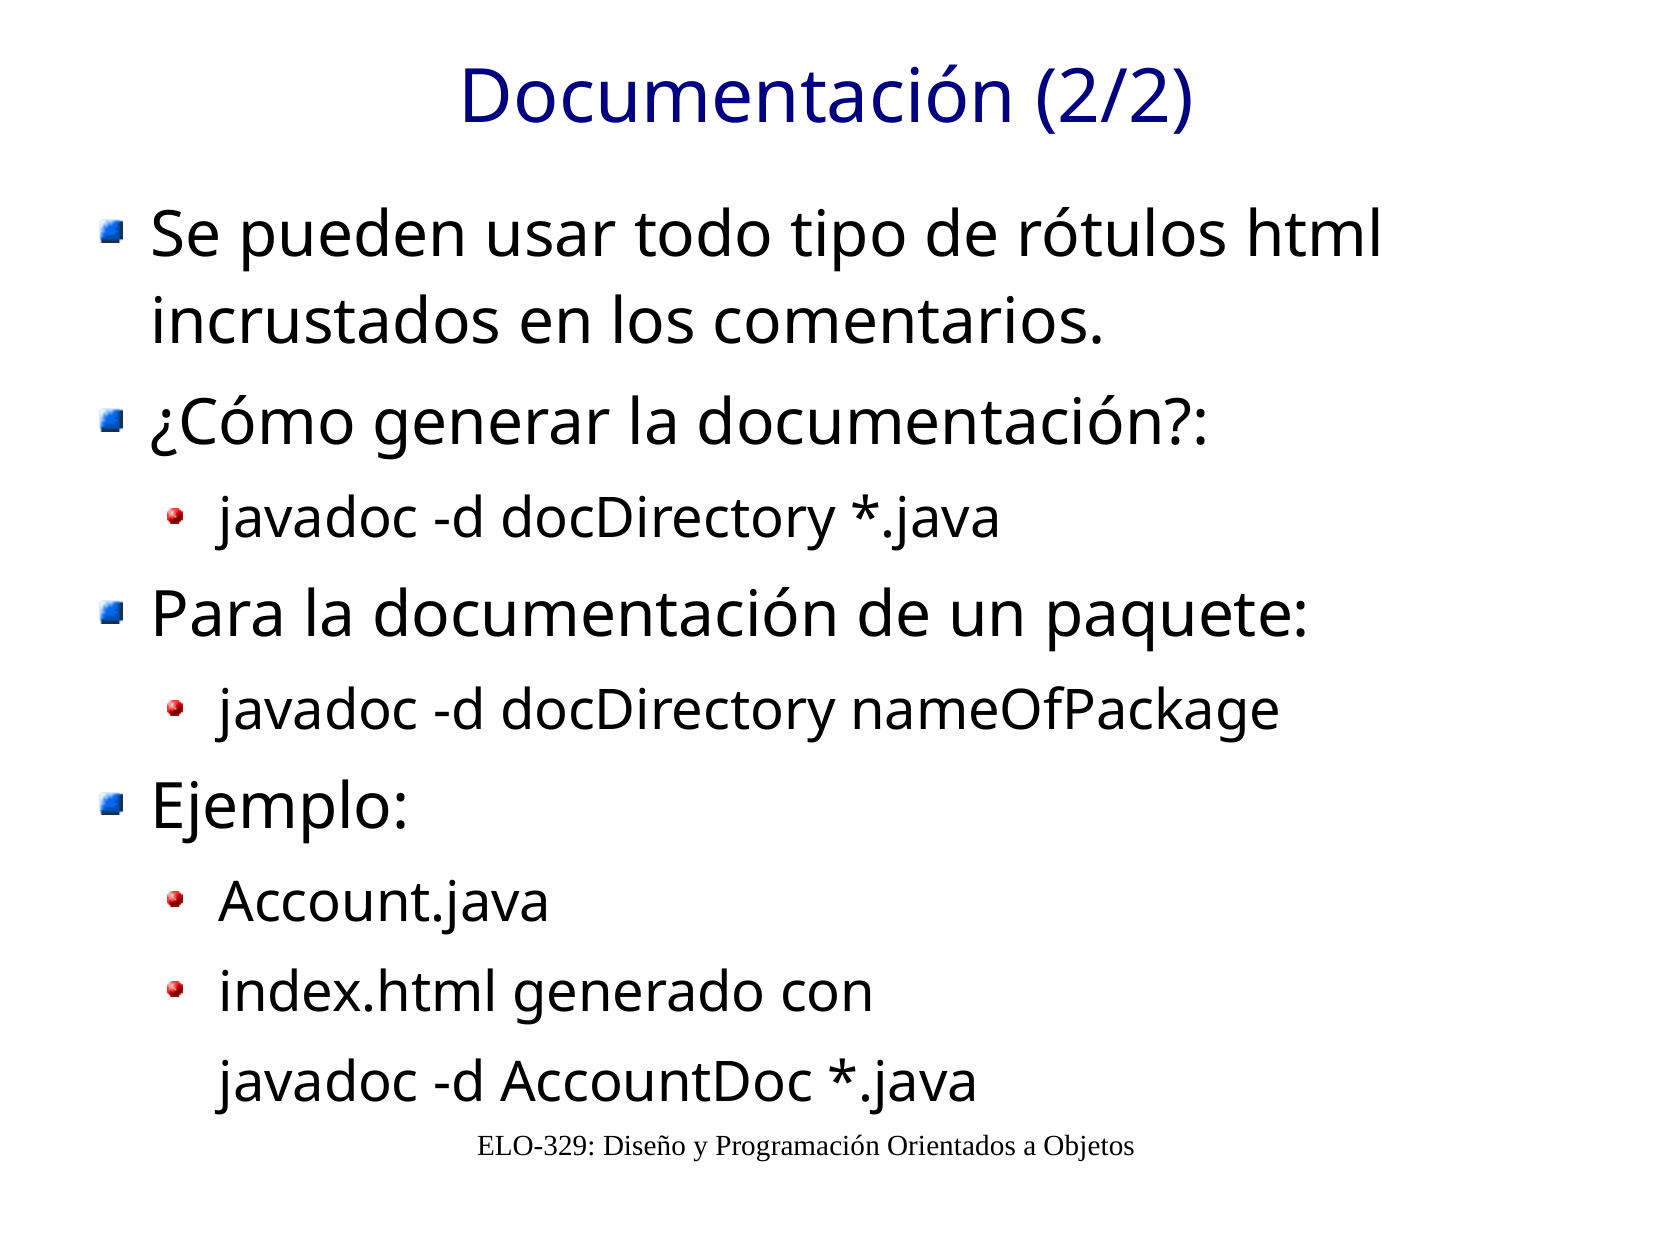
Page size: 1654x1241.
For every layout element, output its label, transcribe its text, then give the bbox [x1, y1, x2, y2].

list Se pueden usar todo tipo de rótulos html incrustados en los comentarios. ¿Cómo generar la documentación?: javadoc -d docDirectory *.java Para la documentación de un paquete: javadoc -d docDirectory nameOfPackage Ejemplo: Account.java index.html generado con javadoc -d AccountDoc *.java [82, 187, 1613, 1126]
title Documentación (2/2) [82, 43, 1571, 145]
